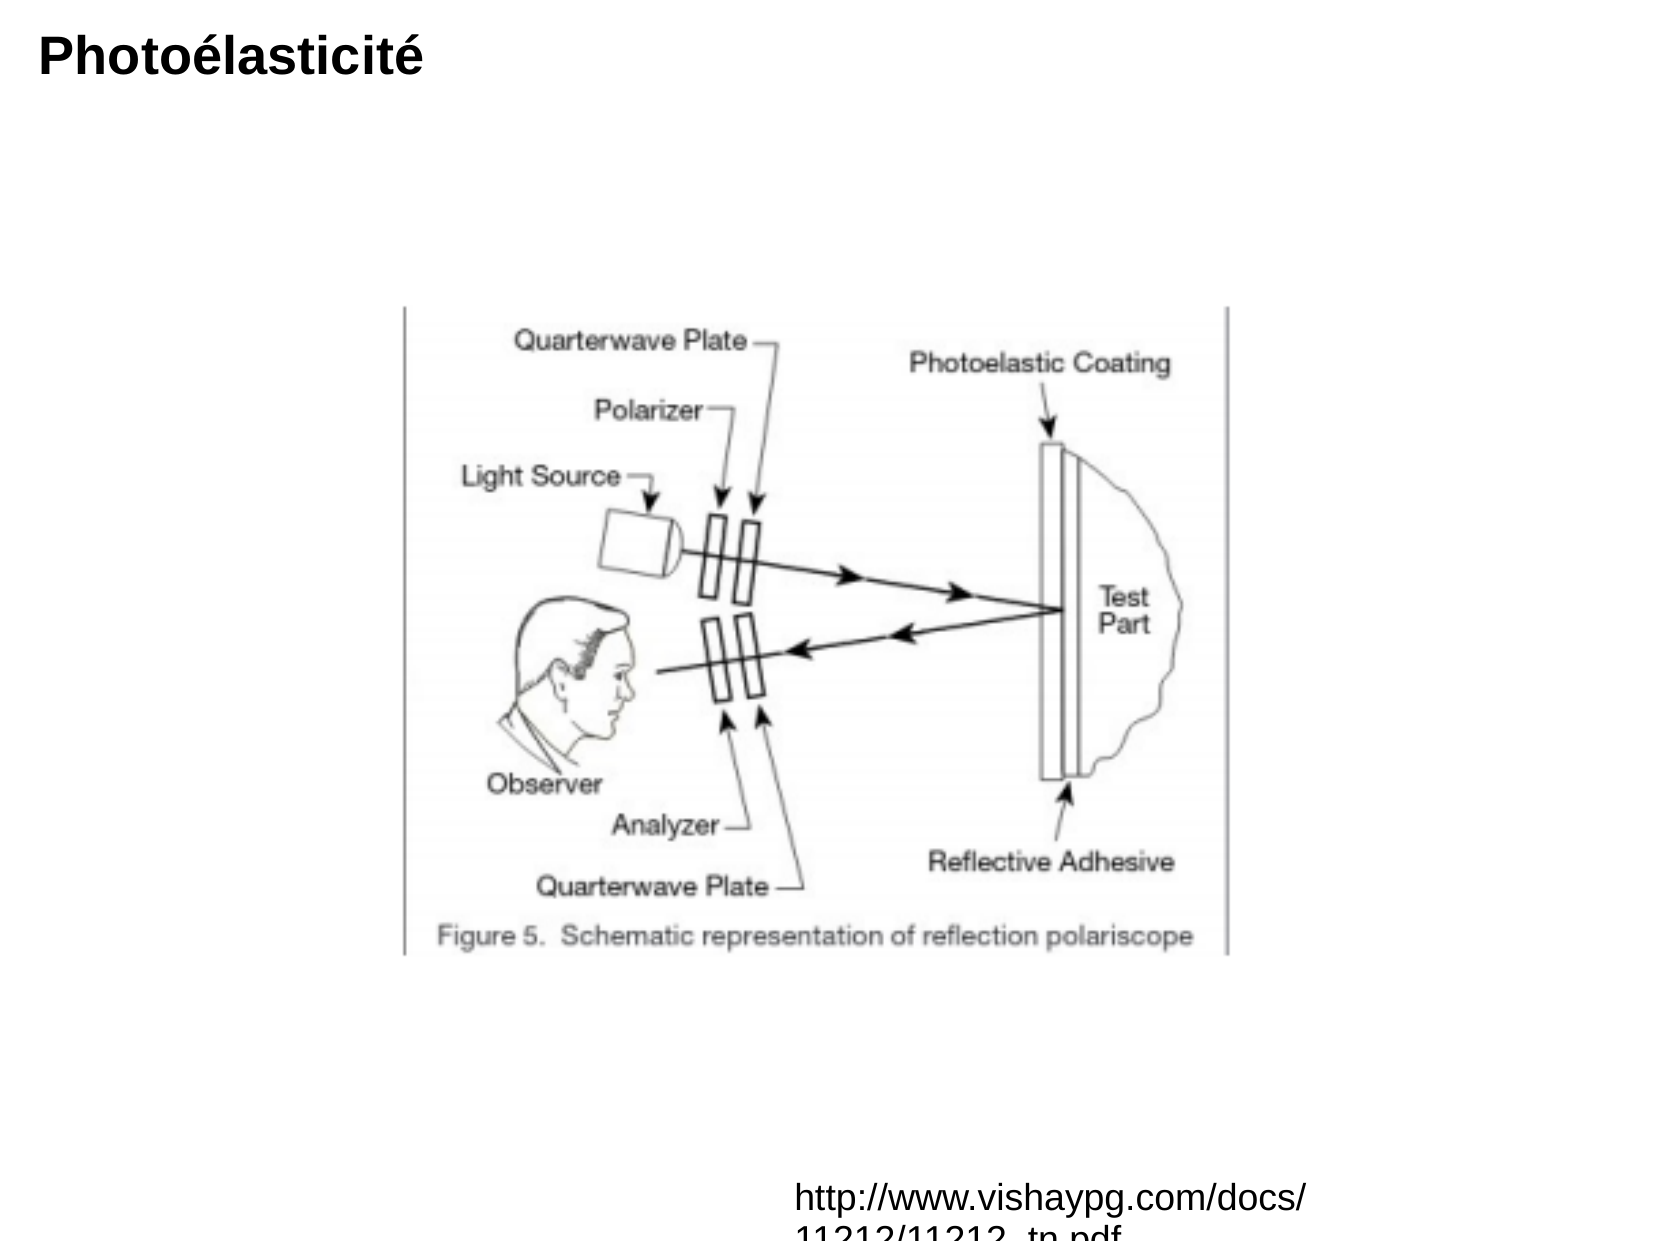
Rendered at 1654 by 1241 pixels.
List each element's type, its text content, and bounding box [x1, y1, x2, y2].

picture [377, 283, 1252, 989]
text_box Photoélasticité [23, 18, 631, 95]
text_box http://www.vishaypg.com/docs/11212/11212_tn.pdf [779, 1169, 1646, 1227]
